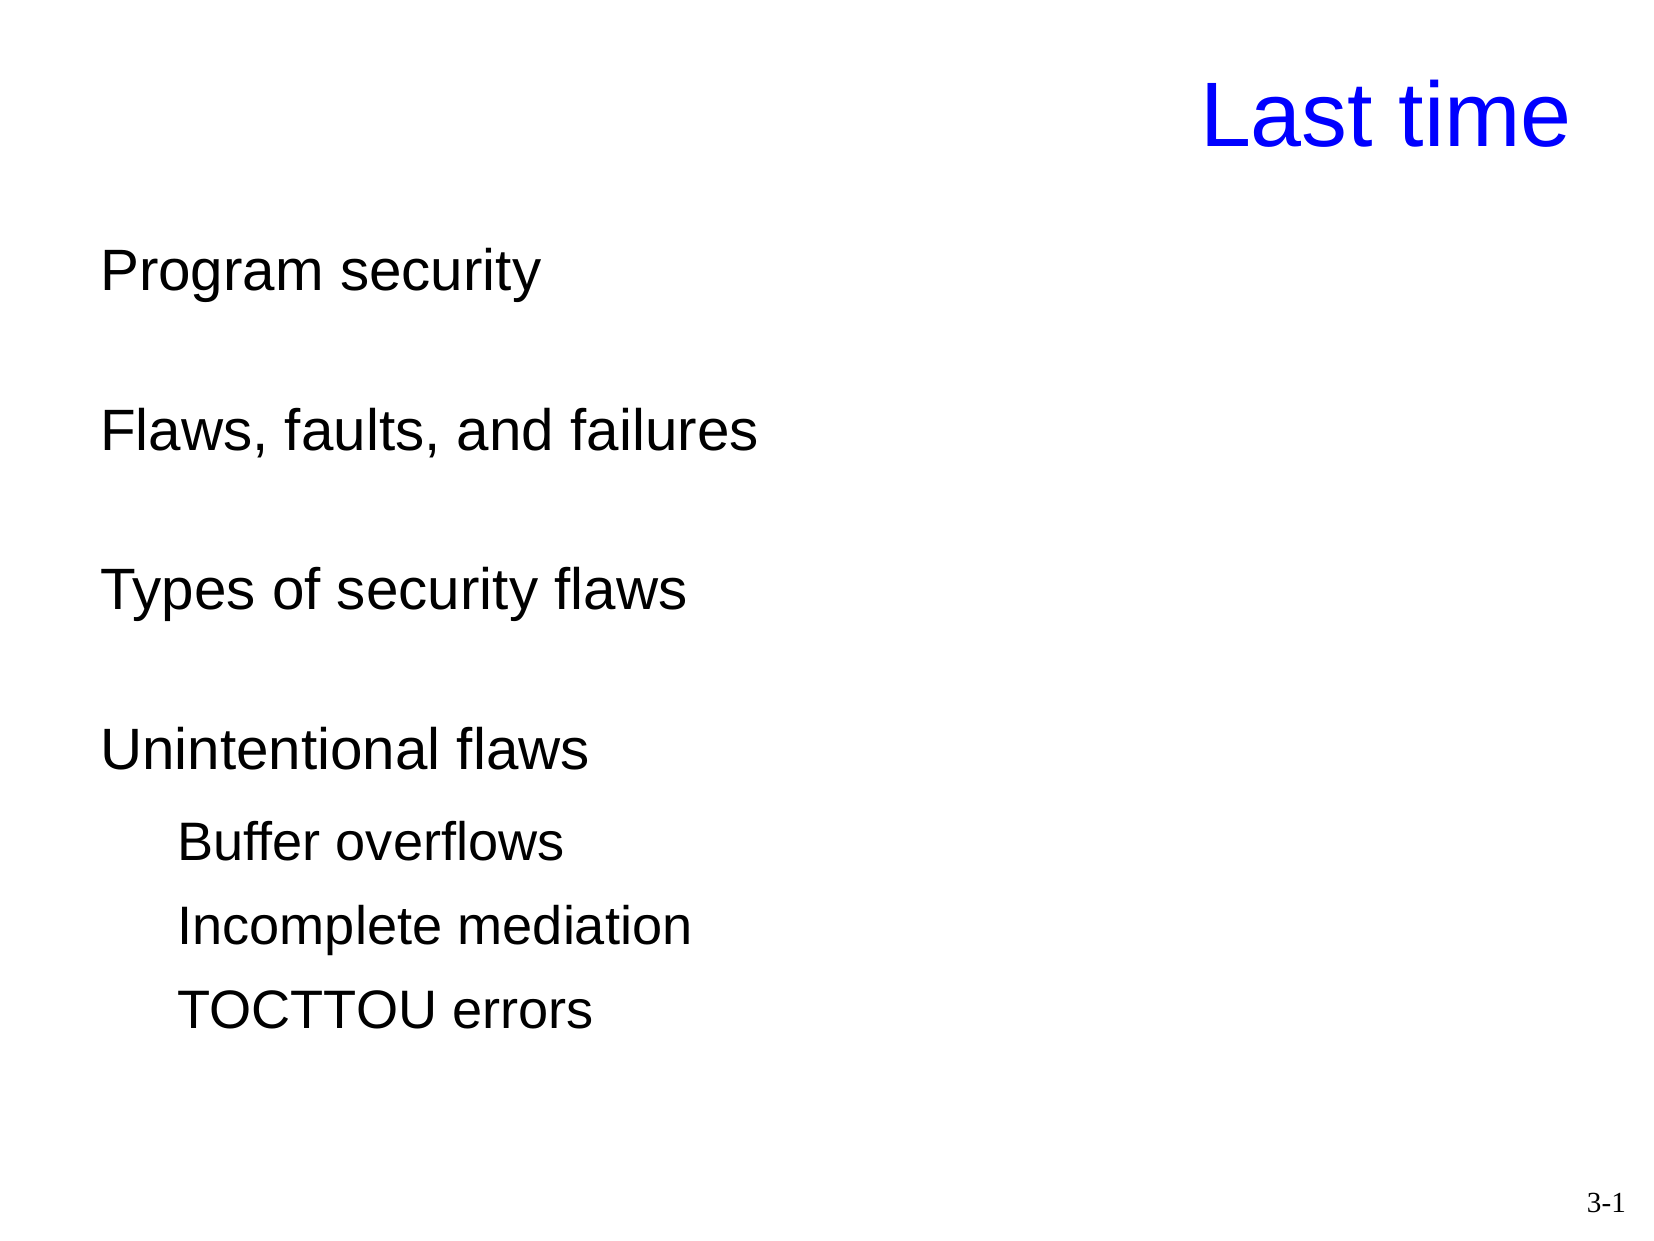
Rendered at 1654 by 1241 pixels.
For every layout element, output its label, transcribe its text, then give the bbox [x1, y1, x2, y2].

list Program security Flaws, faults, and failures Types of security flaws Unintentional flaws Buffer overflows Incomplete mediation TOCTTOU errors [82, 237, 1571, 1156]
title Last time [84, 18, 1573, 211]
